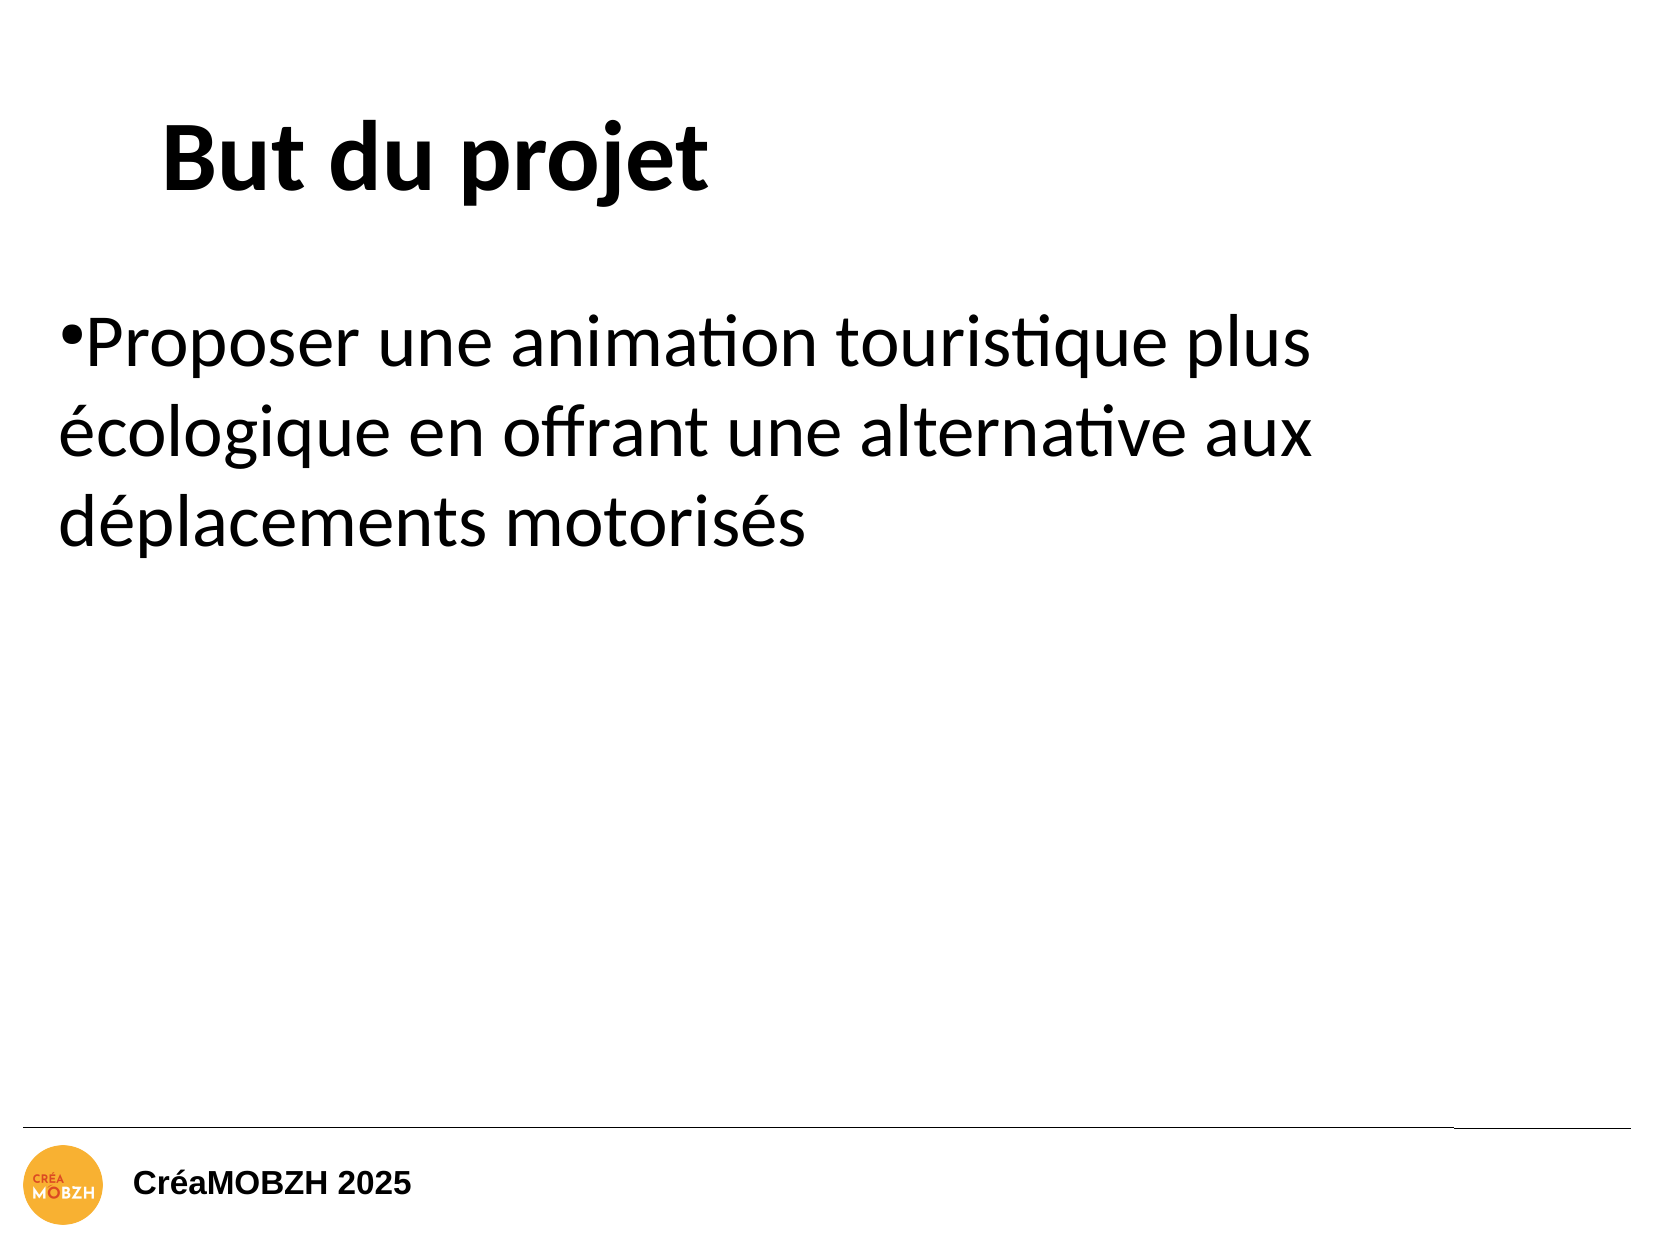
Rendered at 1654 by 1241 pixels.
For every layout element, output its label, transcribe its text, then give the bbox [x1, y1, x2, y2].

title But du projet [11, 47, 1347, 255]
text_box CréaMOBZH 2025 [118, 1157, 431, 1241]
list Proposer une animation touristique plus écologique en offrant une alternative aux déplacements motorisés [59, 291, 1548, 1111]
picture [23, 1145, 103, 1225]
